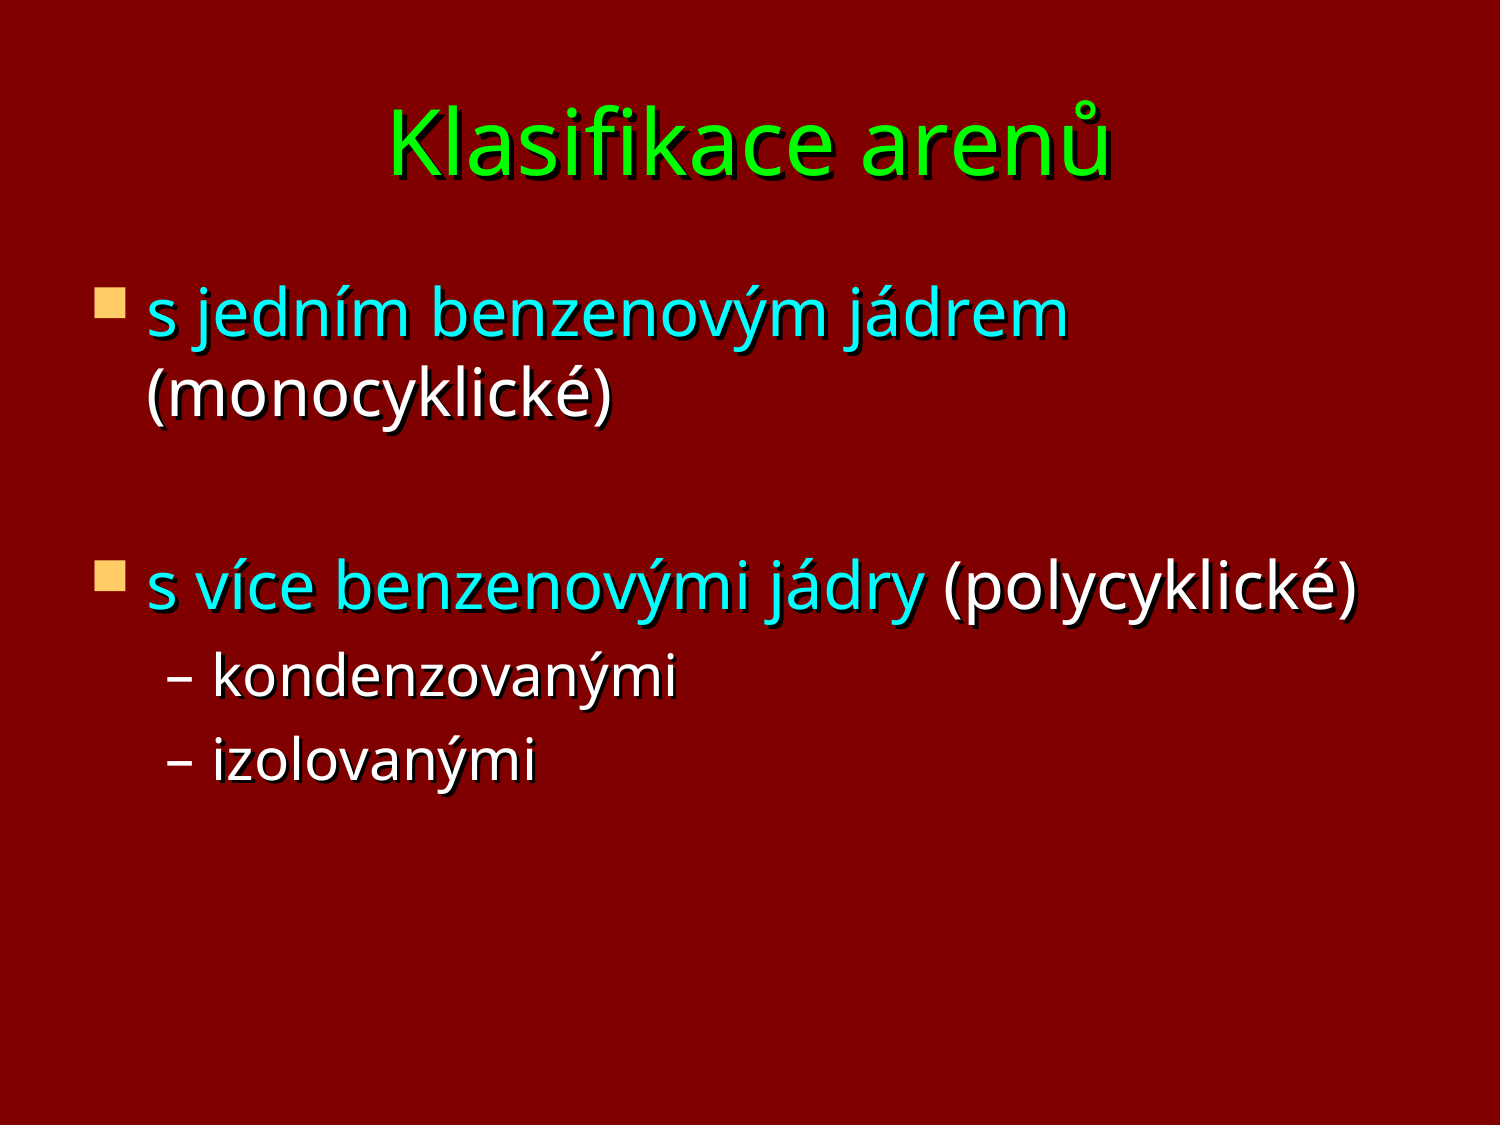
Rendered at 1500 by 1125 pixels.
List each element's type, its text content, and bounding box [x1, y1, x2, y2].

title Klasifikace arenů [75, 45, 1426, 233]
list s jedním benzenovým jádrem (monocyklické) s více benzenovými jádry (polycyklické) kondenzovanými izolovanými [75, 262, 1426, 1001]
